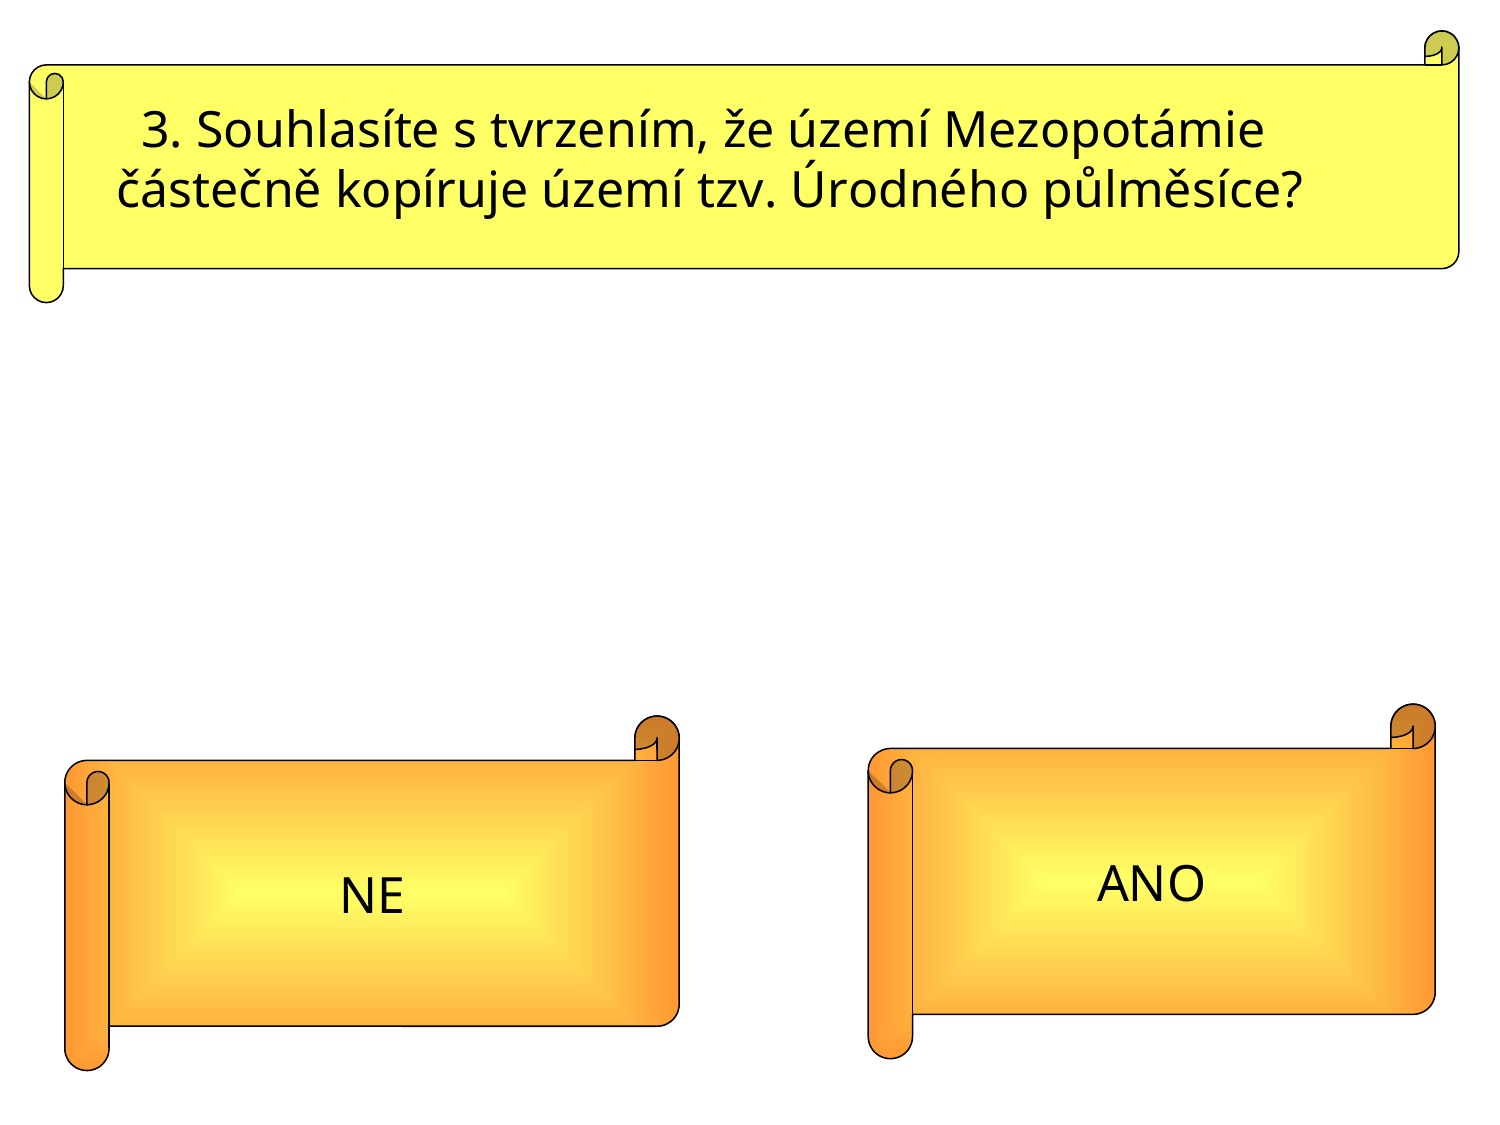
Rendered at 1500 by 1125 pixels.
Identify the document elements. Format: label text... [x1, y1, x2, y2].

text_box [29, 30, 1459, 303]
text_box ANO [868, 730, 1436, 1015]
text_box NE [64, 742, 680, 1027]
text_box 3. Souhlasíte s tvrzením, že území Mezopotámie částečně kopíruje území tzv. Úrodného půlměsíce? [102, 90, 1319, 226]
text_box ANO [868, 777, 913, 1059]
text_box NE [64, 786, 110, 1071]
